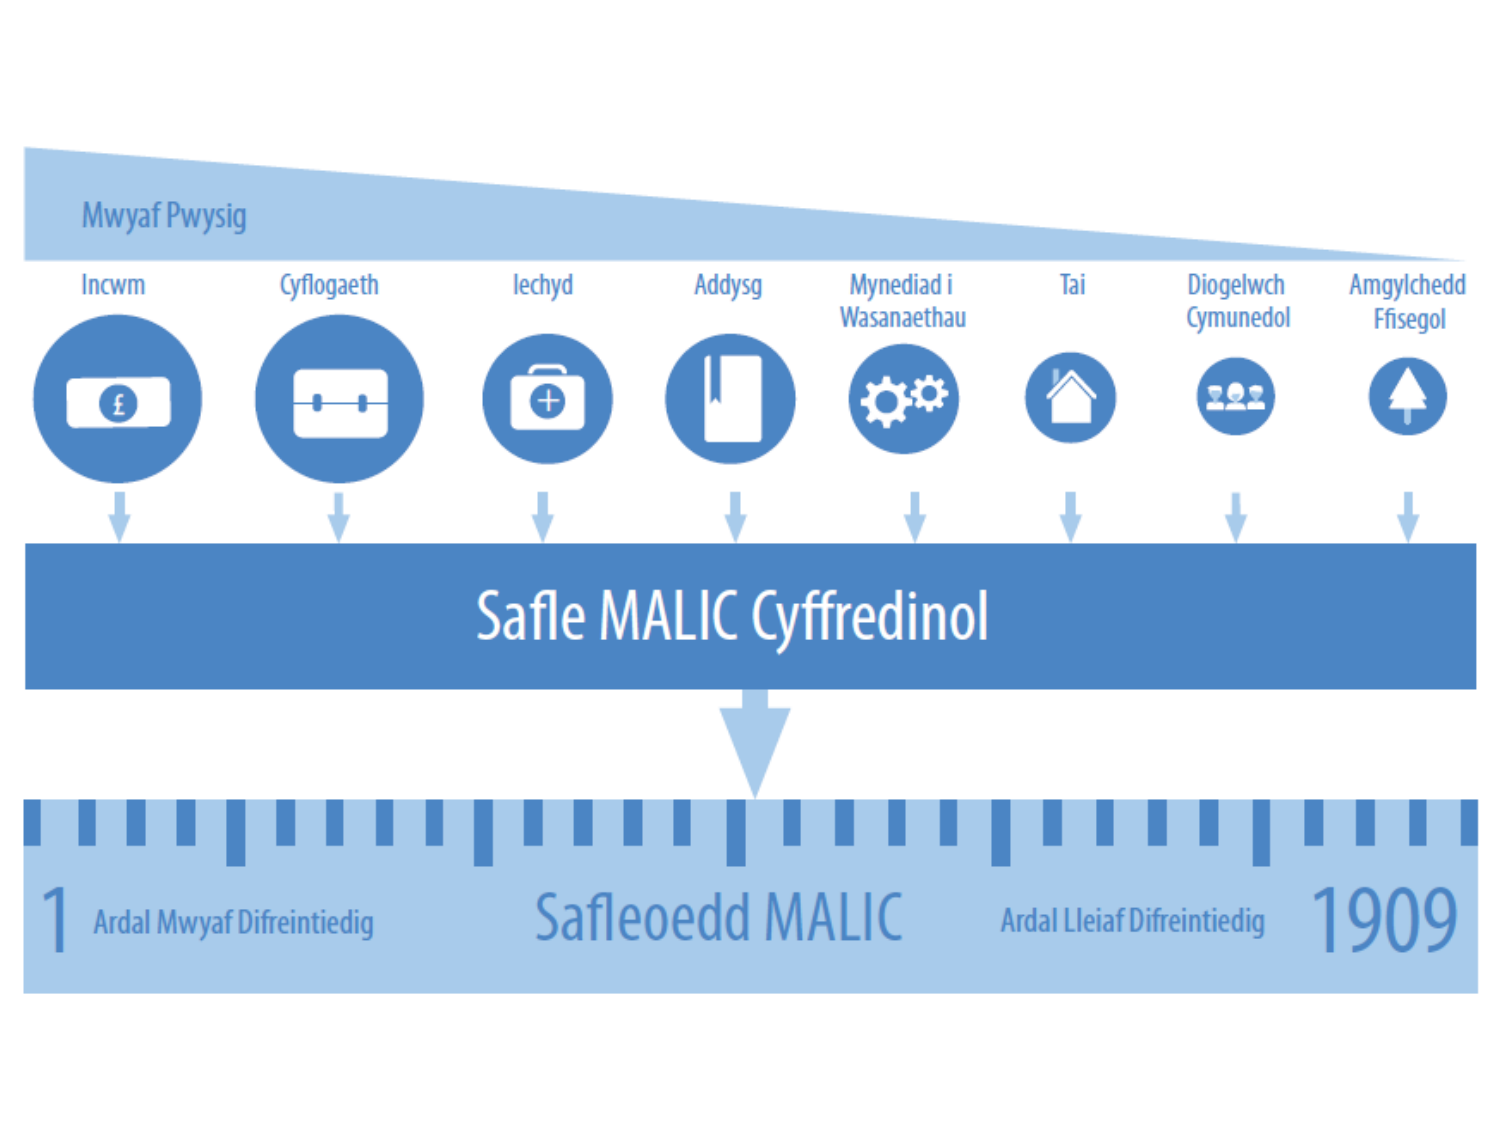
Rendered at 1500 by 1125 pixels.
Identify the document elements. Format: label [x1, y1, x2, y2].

picture [17, 140, 1487, 1007]
